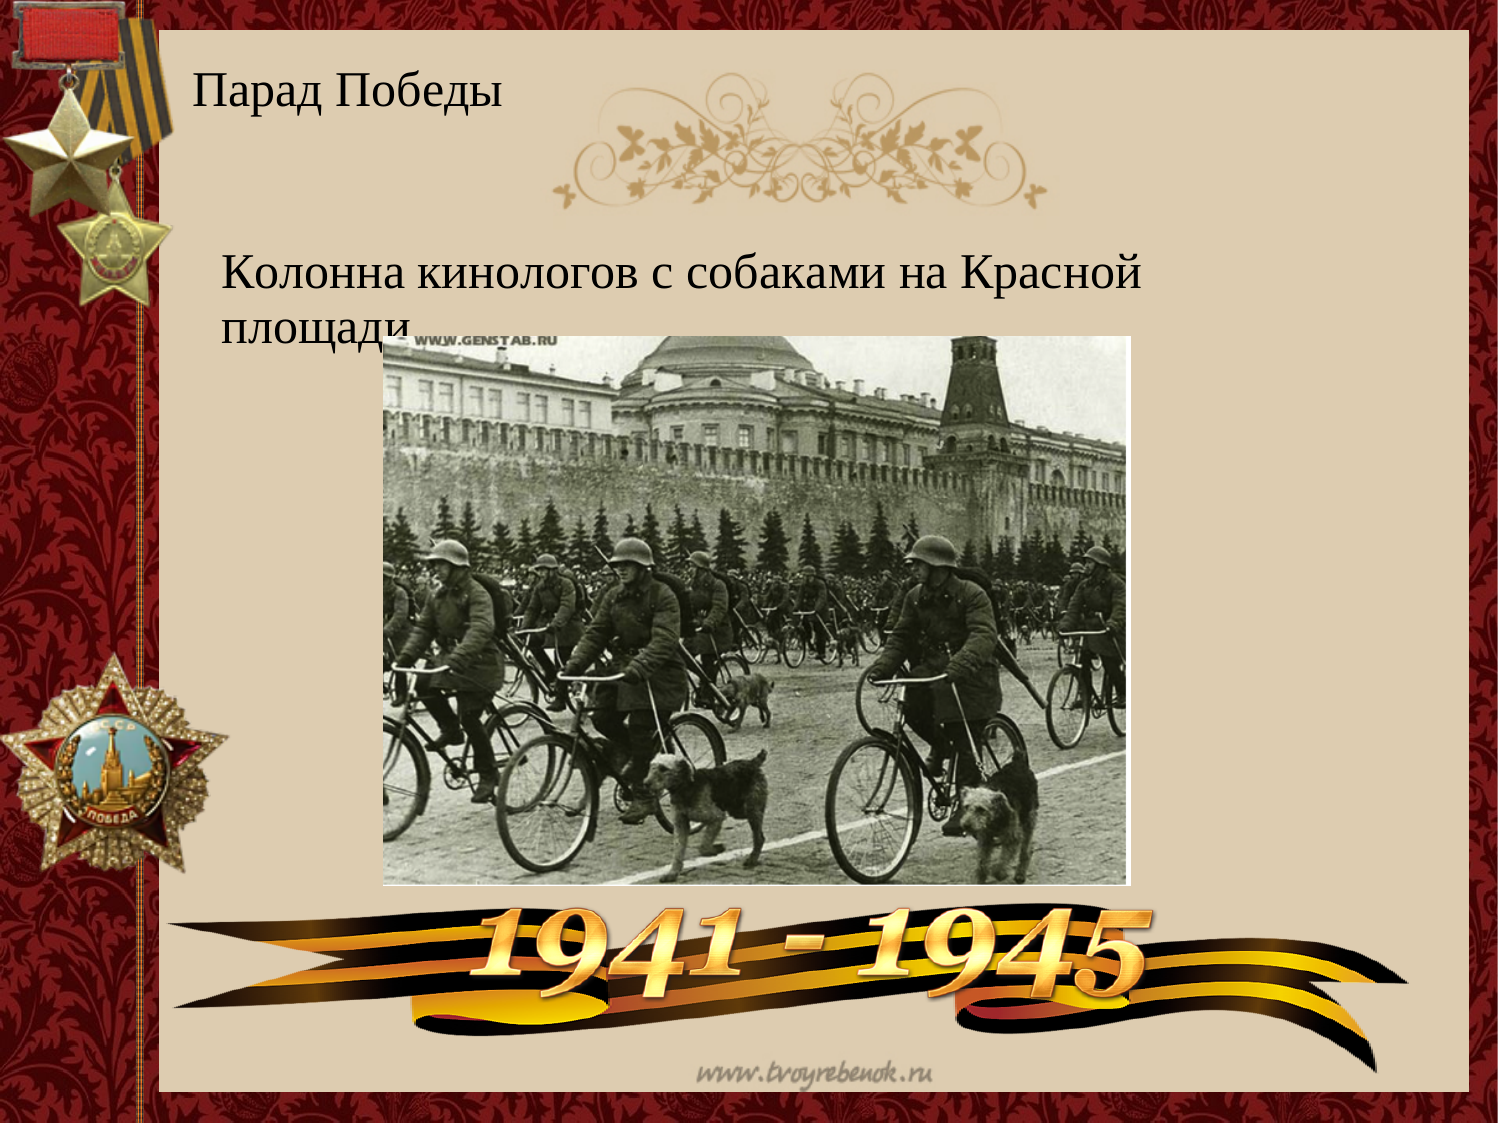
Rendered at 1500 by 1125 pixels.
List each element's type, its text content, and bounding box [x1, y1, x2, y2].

picture [0, 0, 1498, 1123]
title Колонна кинологов с собаками на Красной площади [206, 236, 1359, 330]
text_box Парад Победы [177, 54, 532, 148]
